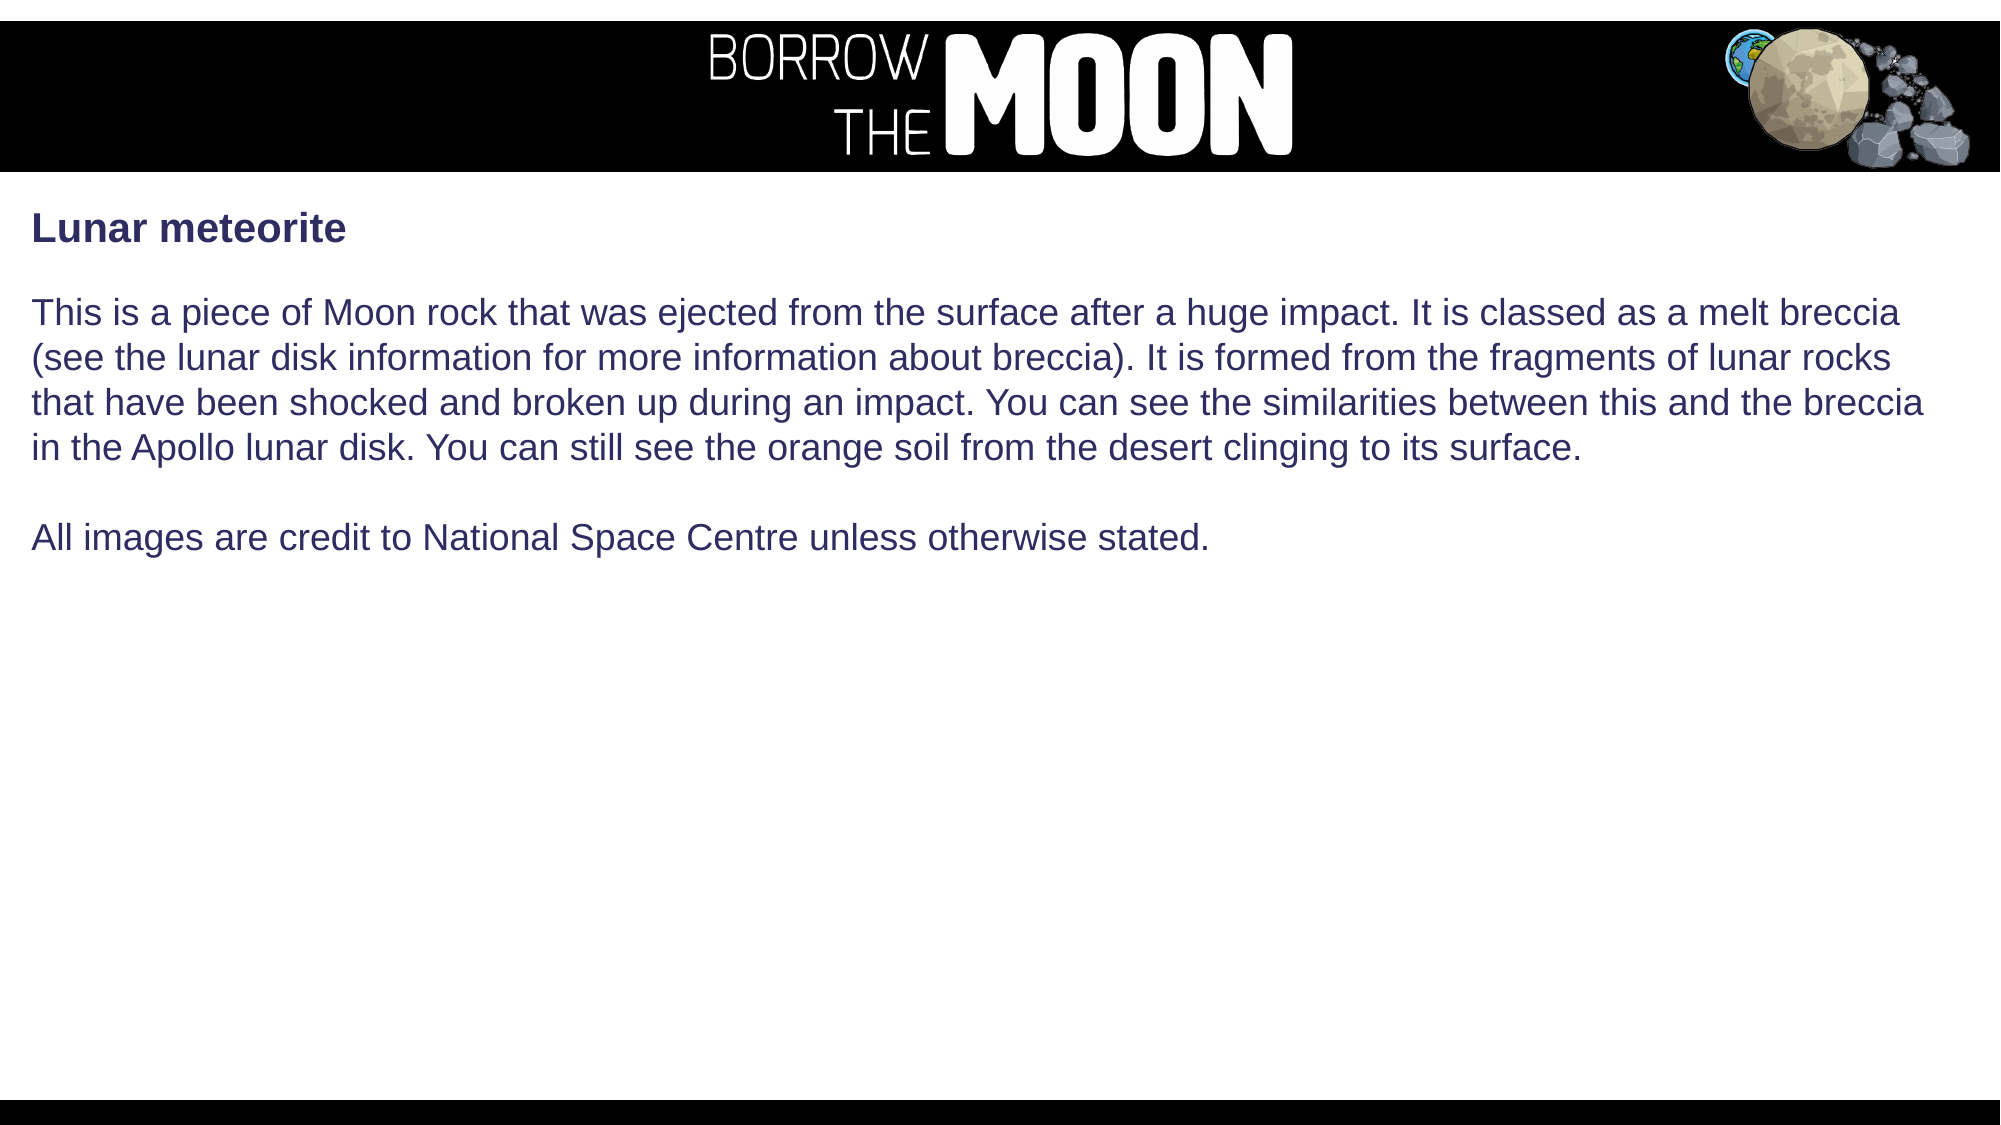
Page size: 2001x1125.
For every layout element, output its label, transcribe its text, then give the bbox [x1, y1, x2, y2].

text_box Lunar meteorite This is a piece of Moon rock that was ejected from the surface after a huge impact. It is classed as a melt breccia (see the lunar disk information for more information about breccia). It is formed from the fragments of lunar rocks that have been shocked and broken up during an impact. You can see the similarities between this and the breccia in the Apollo lunar disk. You can still see the orange soil from the desert clinging to its surface. All images are credit to National Space Centre unless otherwise stated. [16, 193, 1944, 570]
